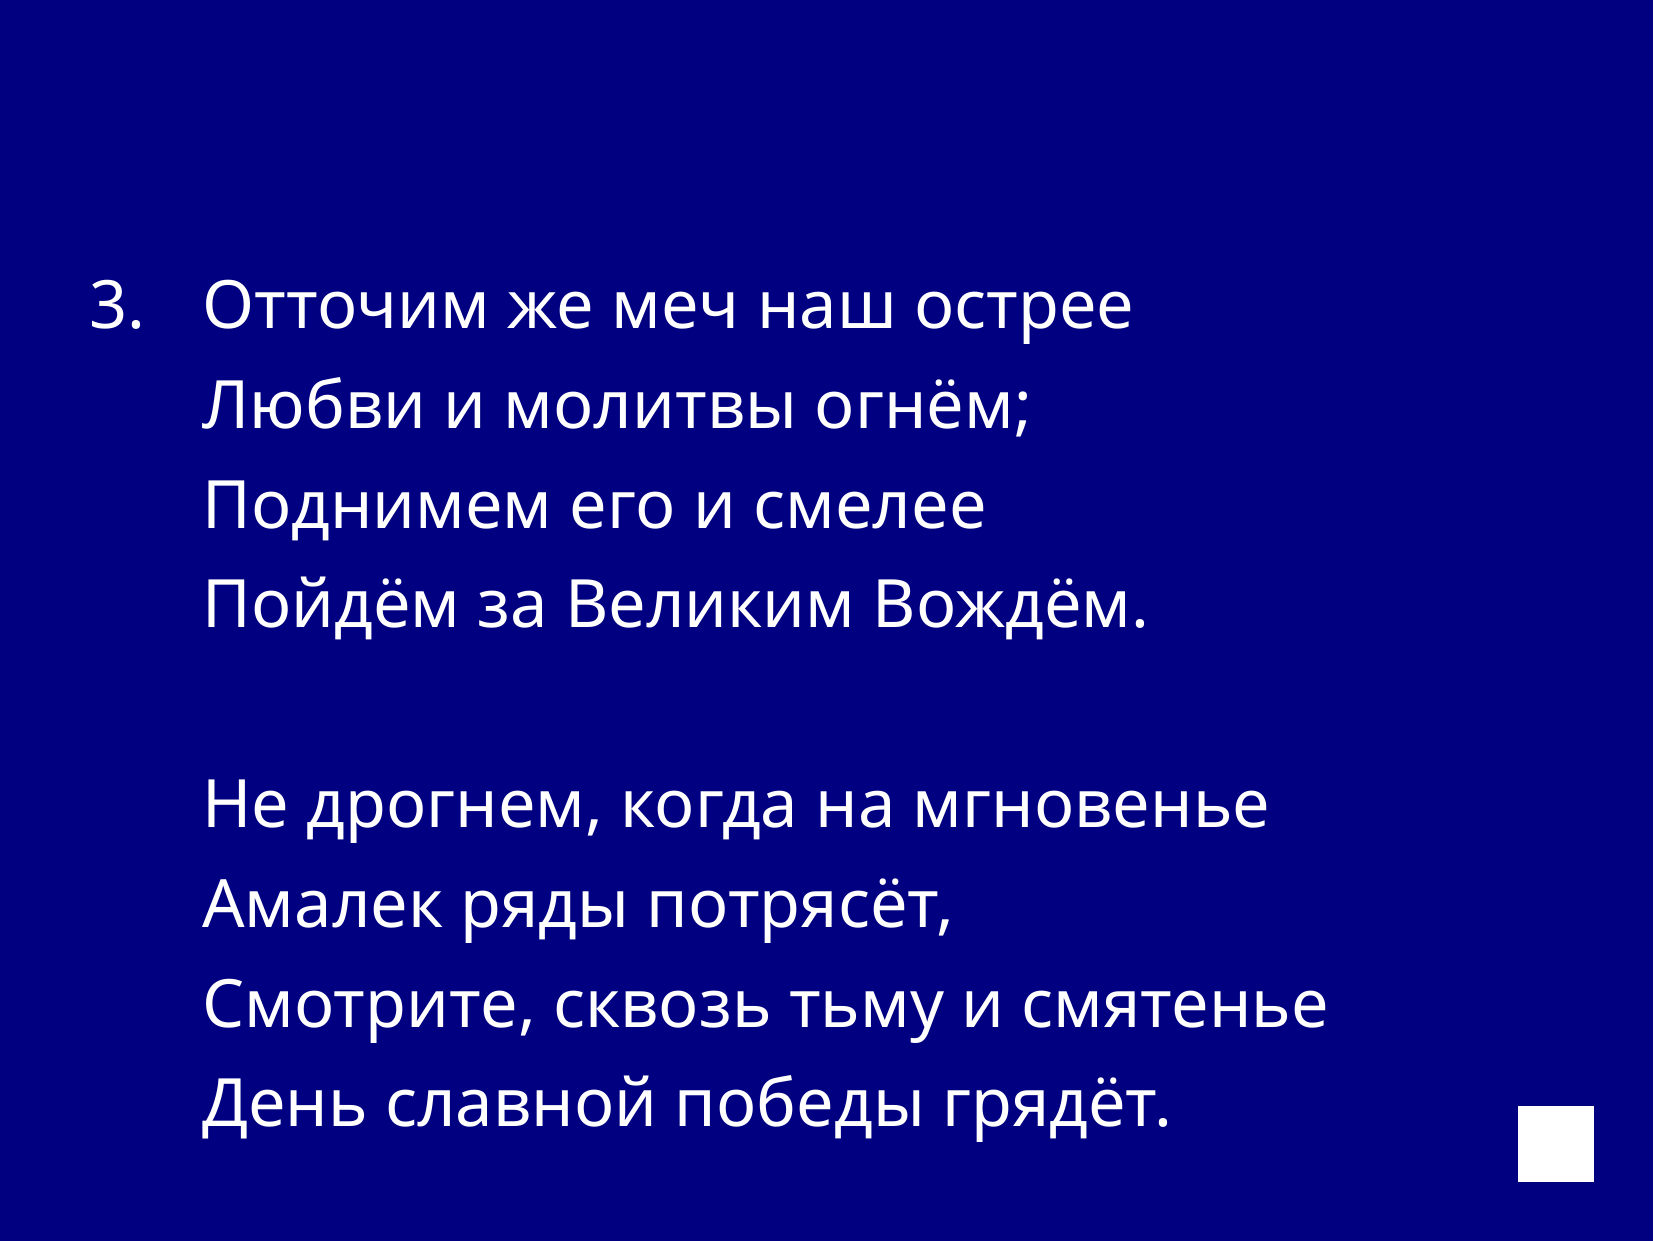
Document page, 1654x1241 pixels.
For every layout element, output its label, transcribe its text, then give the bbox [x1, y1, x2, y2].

text_box [1518, 1106, 1594, 1182]
text_box 3. Отточим же меч наш острее Любви и молитвы огнём; Поднимем его и смелее Пойдём за Великим Вождём. Не дрогнем, когда на мгновенье Амалек ряды потрясёт, Смотрите, сквозь тьму и смятенье День славной победы грядёт. [75, 150, 1576, 1163]
